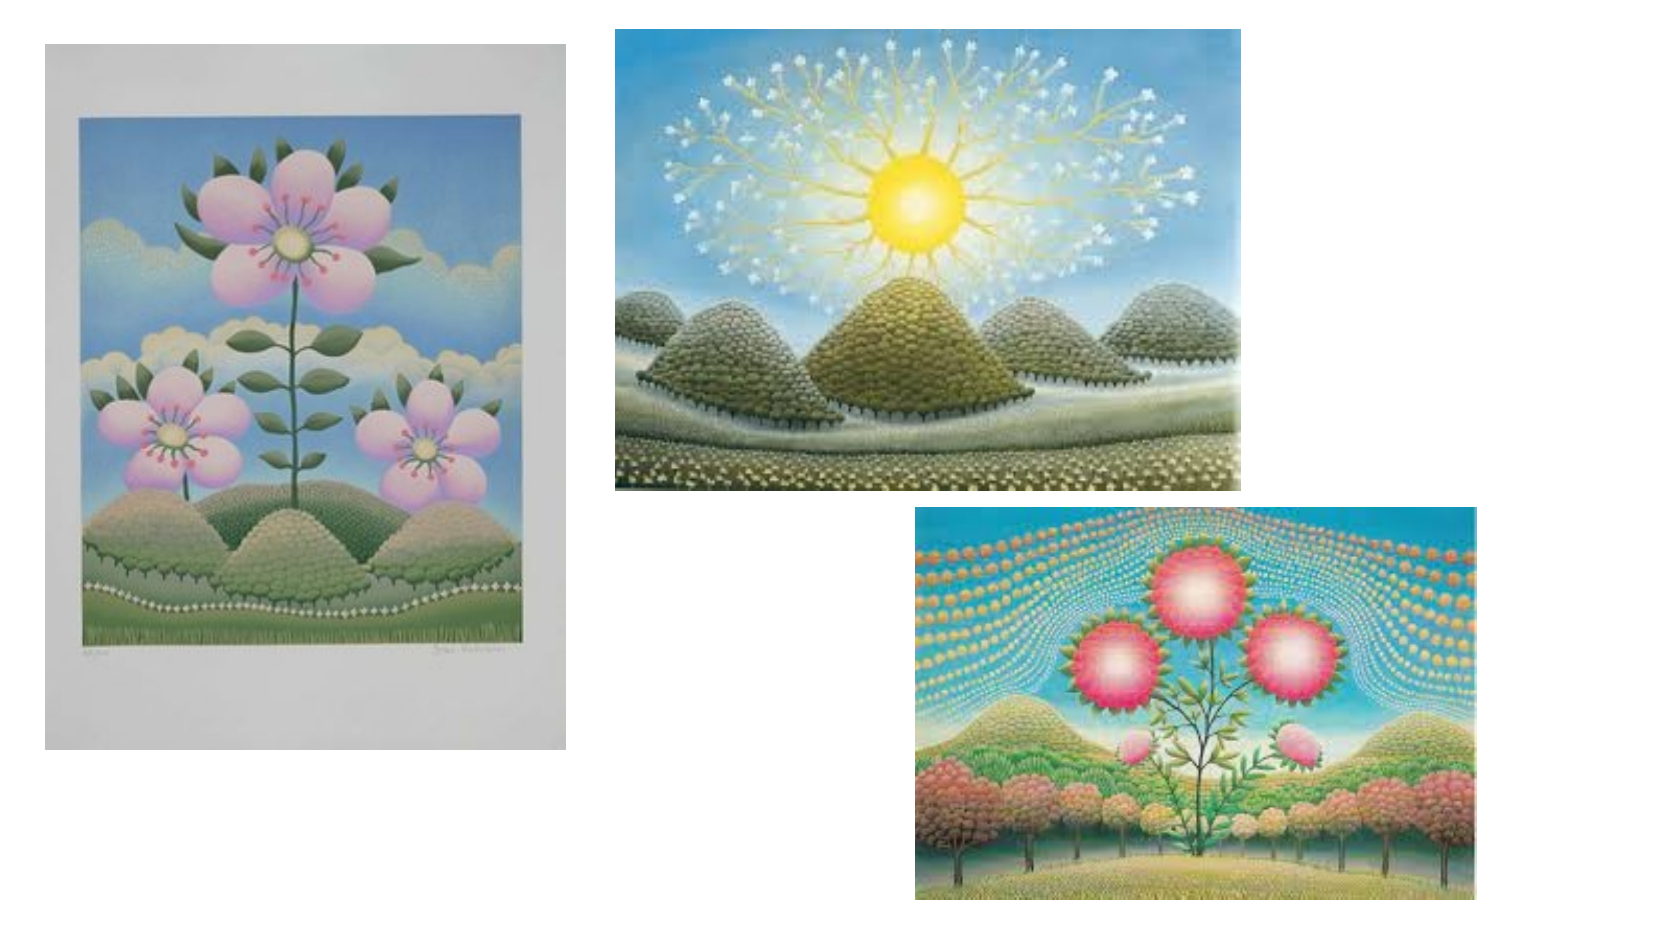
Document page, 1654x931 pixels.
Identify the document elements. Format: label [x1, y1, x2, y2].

picture [1410, 507, 1422, 514]
picture [615, 29, 1241, 491]
picture [915, 507, 1477, 901]
picture [45, 44, 566, 751]
